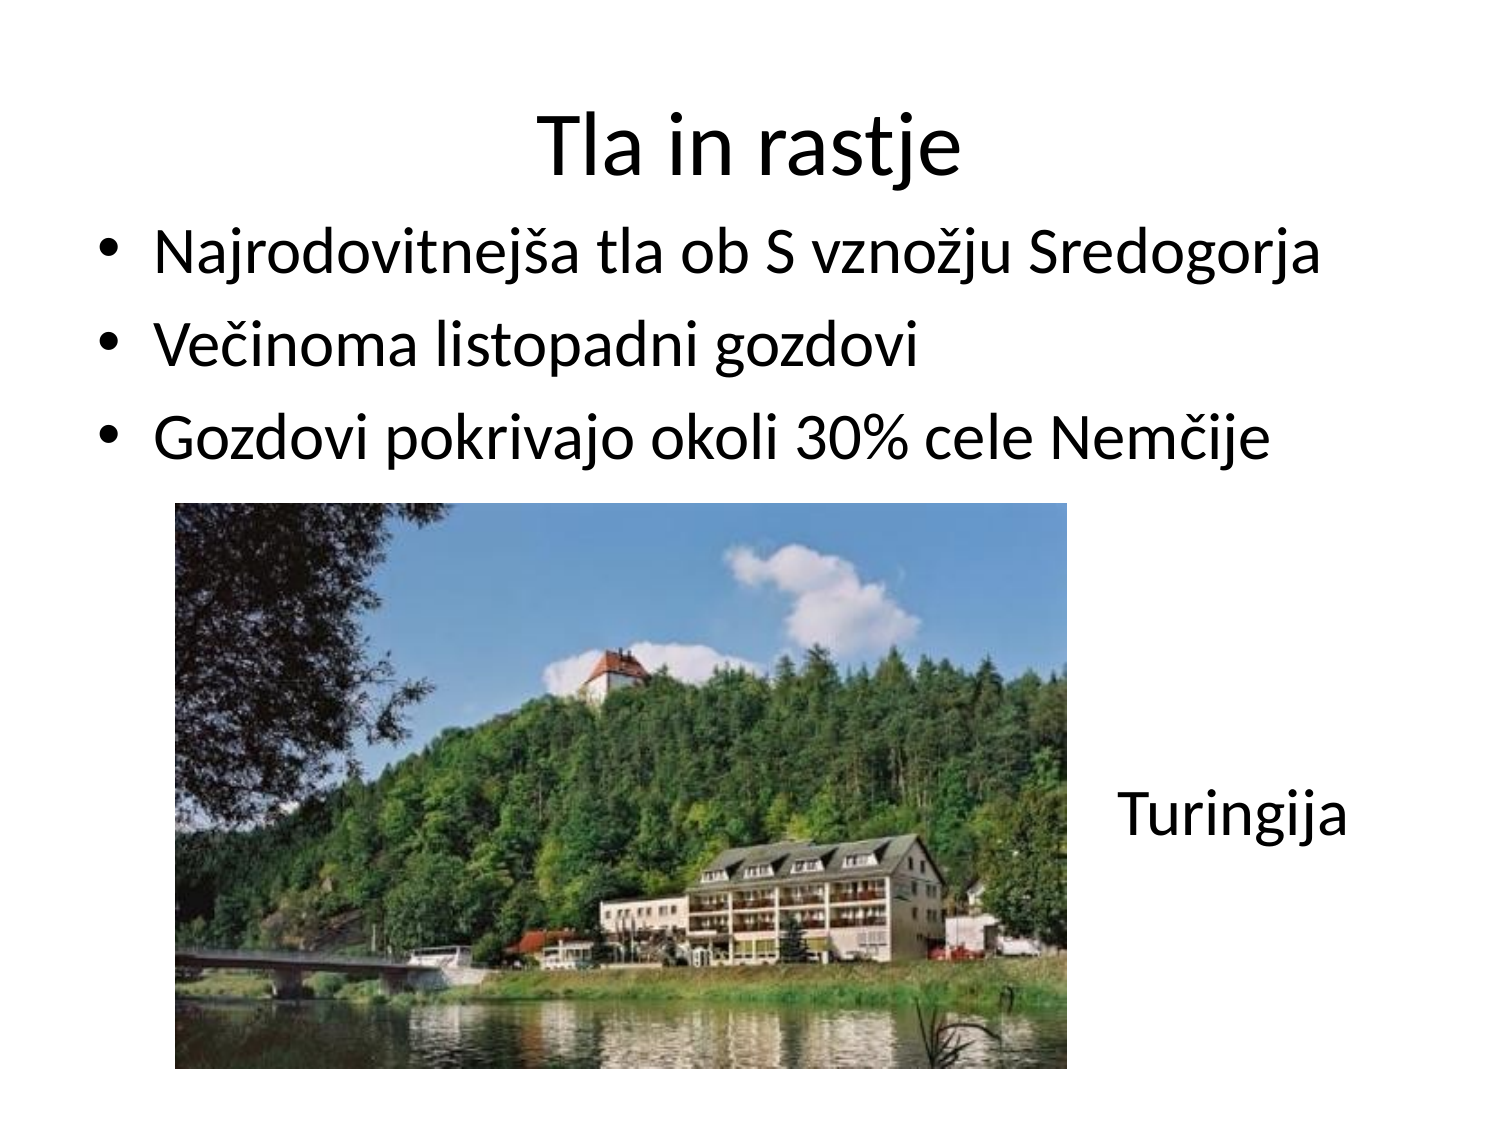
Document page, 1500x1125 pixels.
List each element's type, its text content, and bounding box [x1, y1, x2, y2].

title Tla in rastje [75, 45, 1425, 233]
list Najrodovitnejša tla ob S vznožju Sredogorja Večinoma listopadni gozdovi Gozdovi pokrivajo okoli 30% cele Nemčije [82, 199, 1432, 942]
picture [175, 942, 1067, 1069]
text_box Turingija [1103, 761, 1365, 857]
